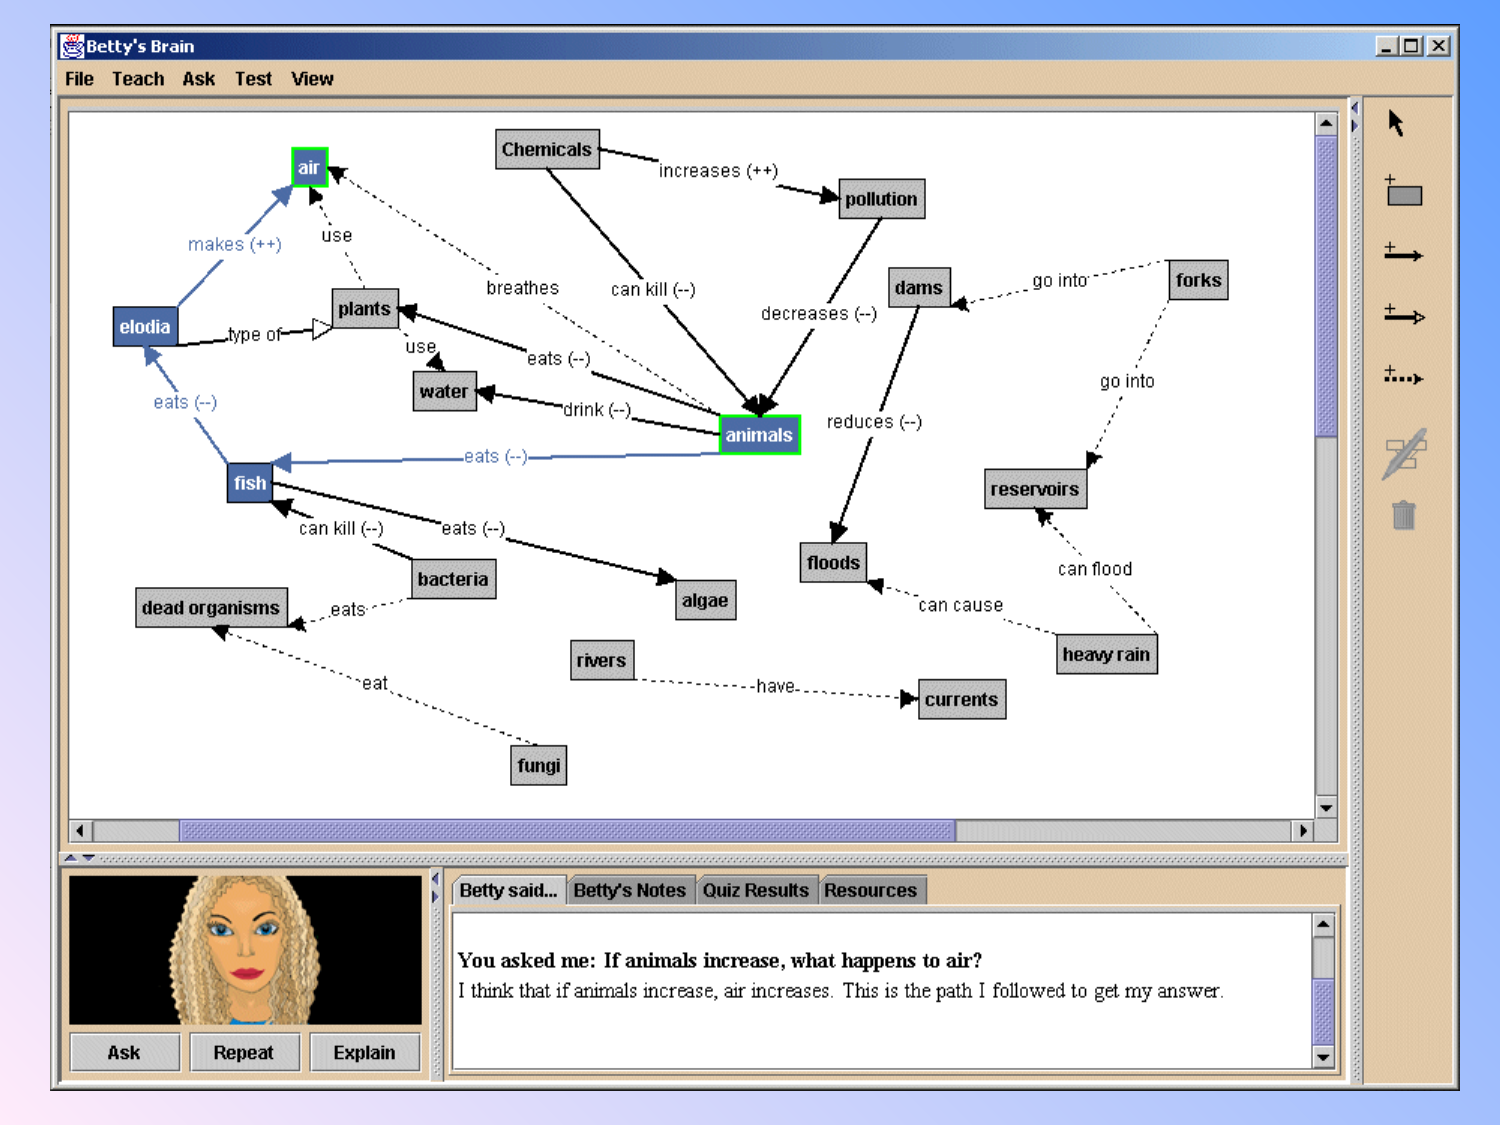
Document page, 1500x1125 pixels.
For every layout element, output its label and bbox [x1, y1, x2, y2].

picture [50, 24, 1460, 1091]
